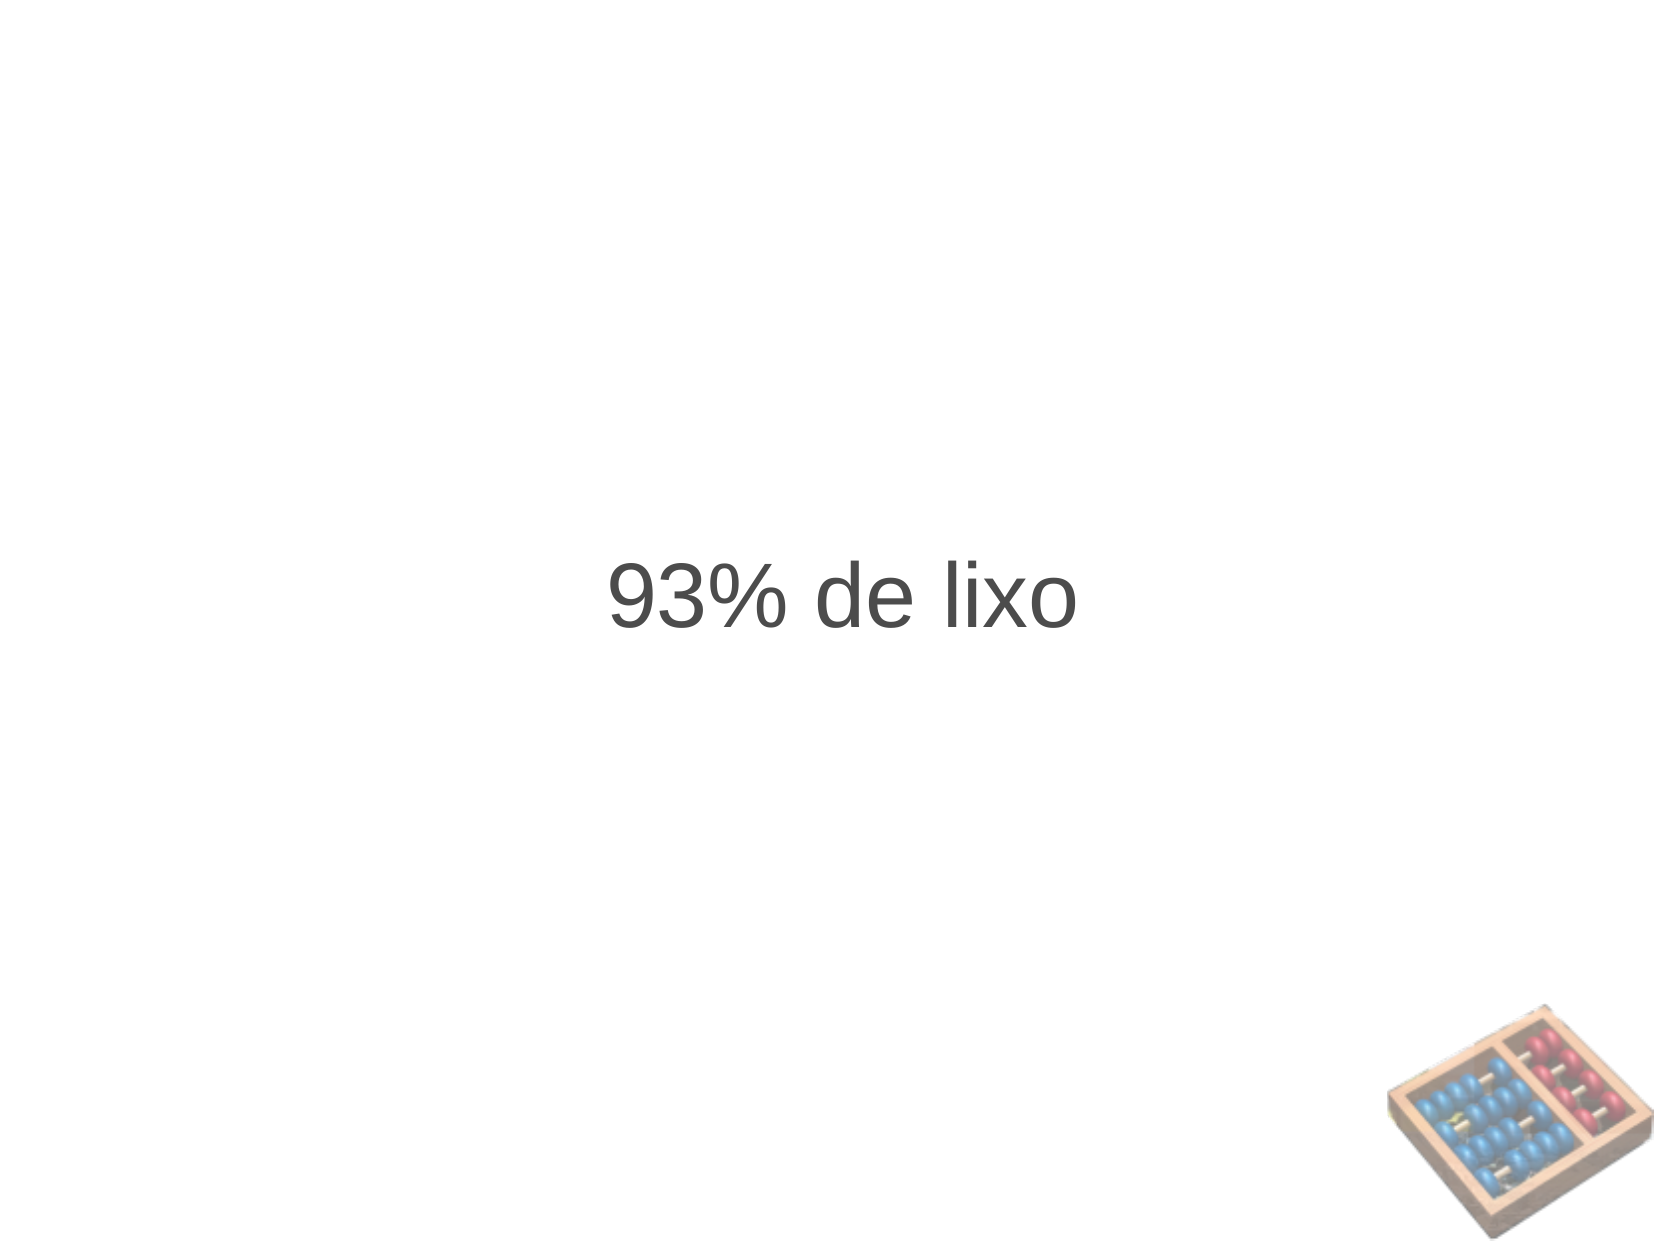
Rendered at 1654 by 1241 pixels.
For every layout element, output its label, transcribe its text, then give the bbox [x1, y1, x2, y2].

title 93% de lixo [80, 499, 1607, 692]
